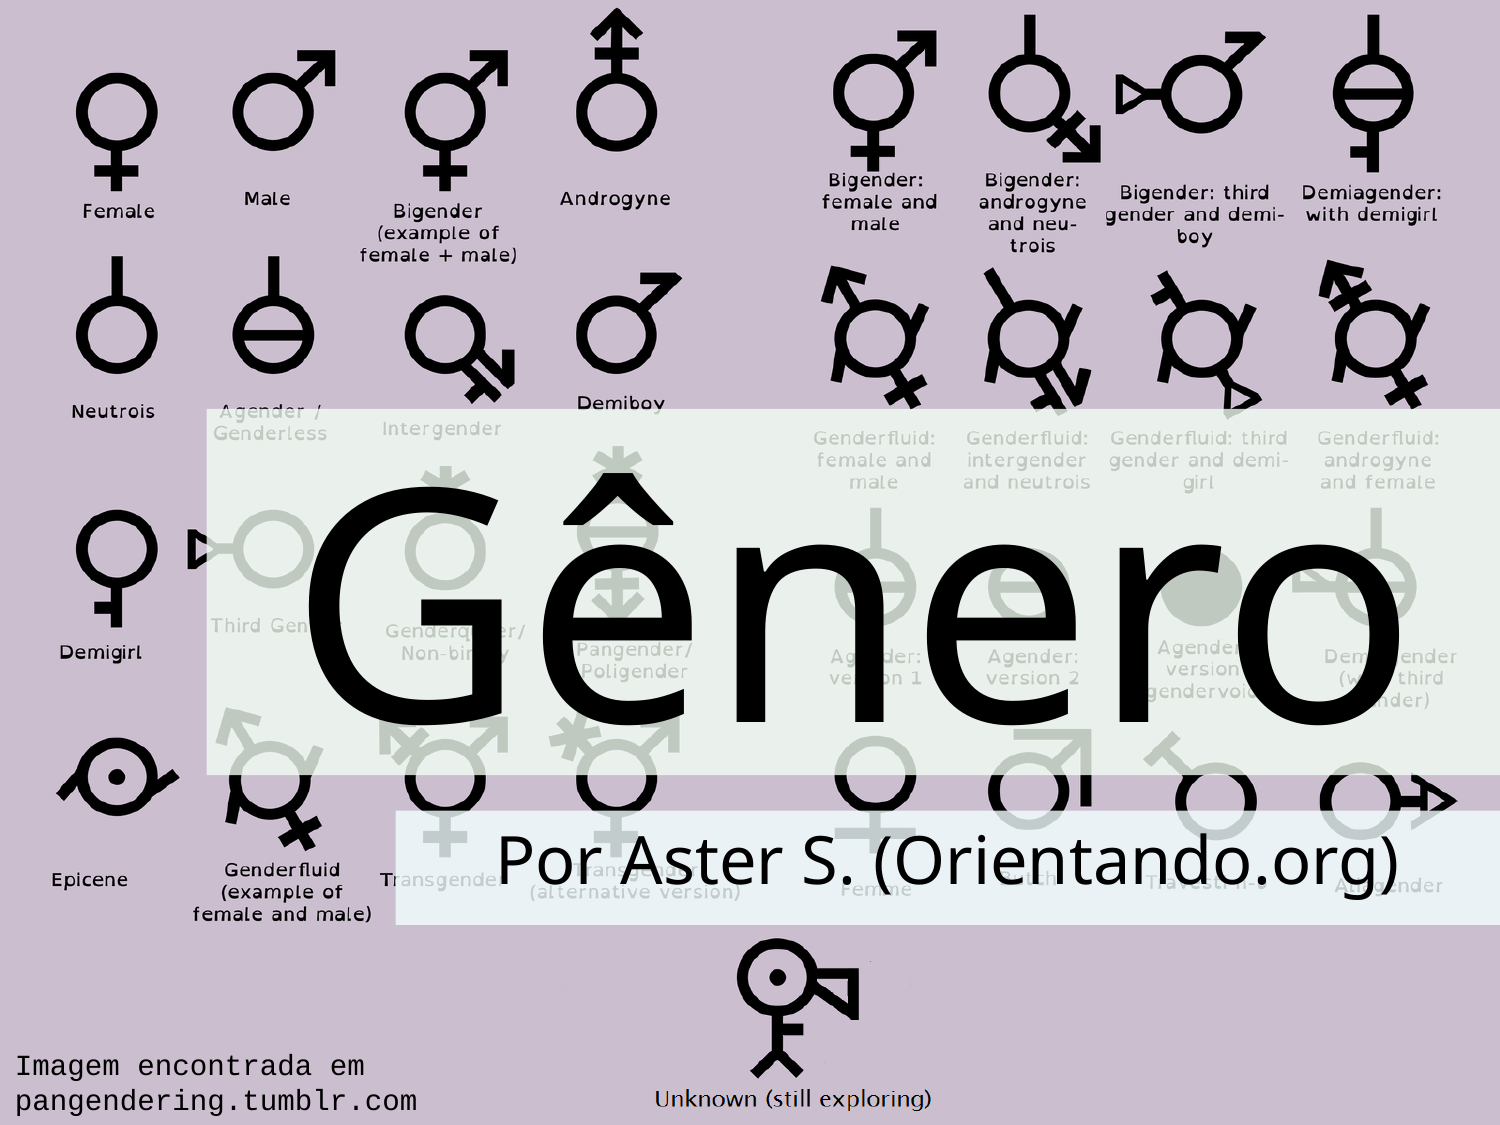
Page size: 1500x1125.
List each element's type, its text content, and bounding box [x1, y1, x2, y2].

subtitle Por Aster S. (Orientando.org) [395, 810, 1500, 925]
text_box Imagem encontrada em pangendering.tumblr.com [0, 1039, 697, 1124]
title Gênero [206, 408, 1500, 776]
picture [0, 0, 1500, 1125]
